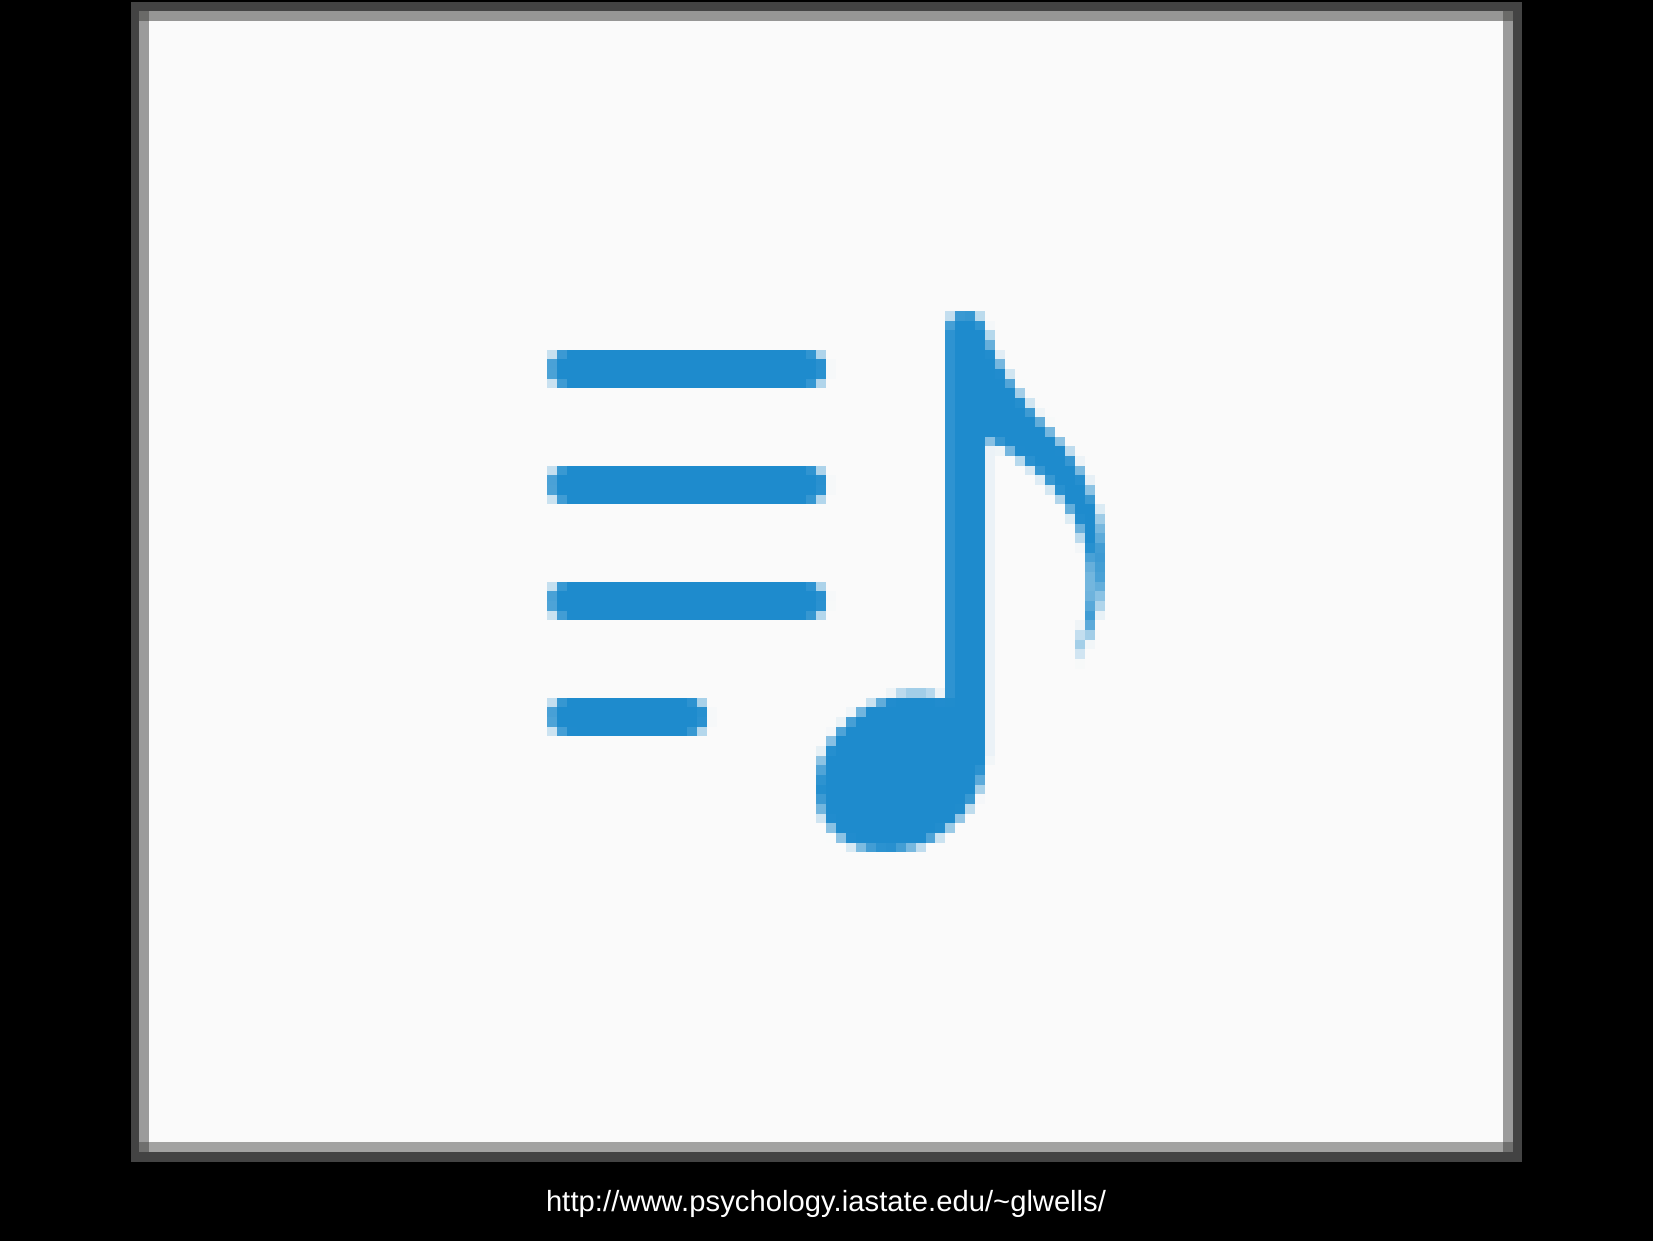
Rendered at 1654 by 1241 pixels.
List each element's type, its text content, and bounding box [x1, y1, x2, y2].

text_box http://www.psychology.iastate.edu/~glwells/ [0, 1162, 1653, 1241]
text_box [129, 1, 1524, 1162]
